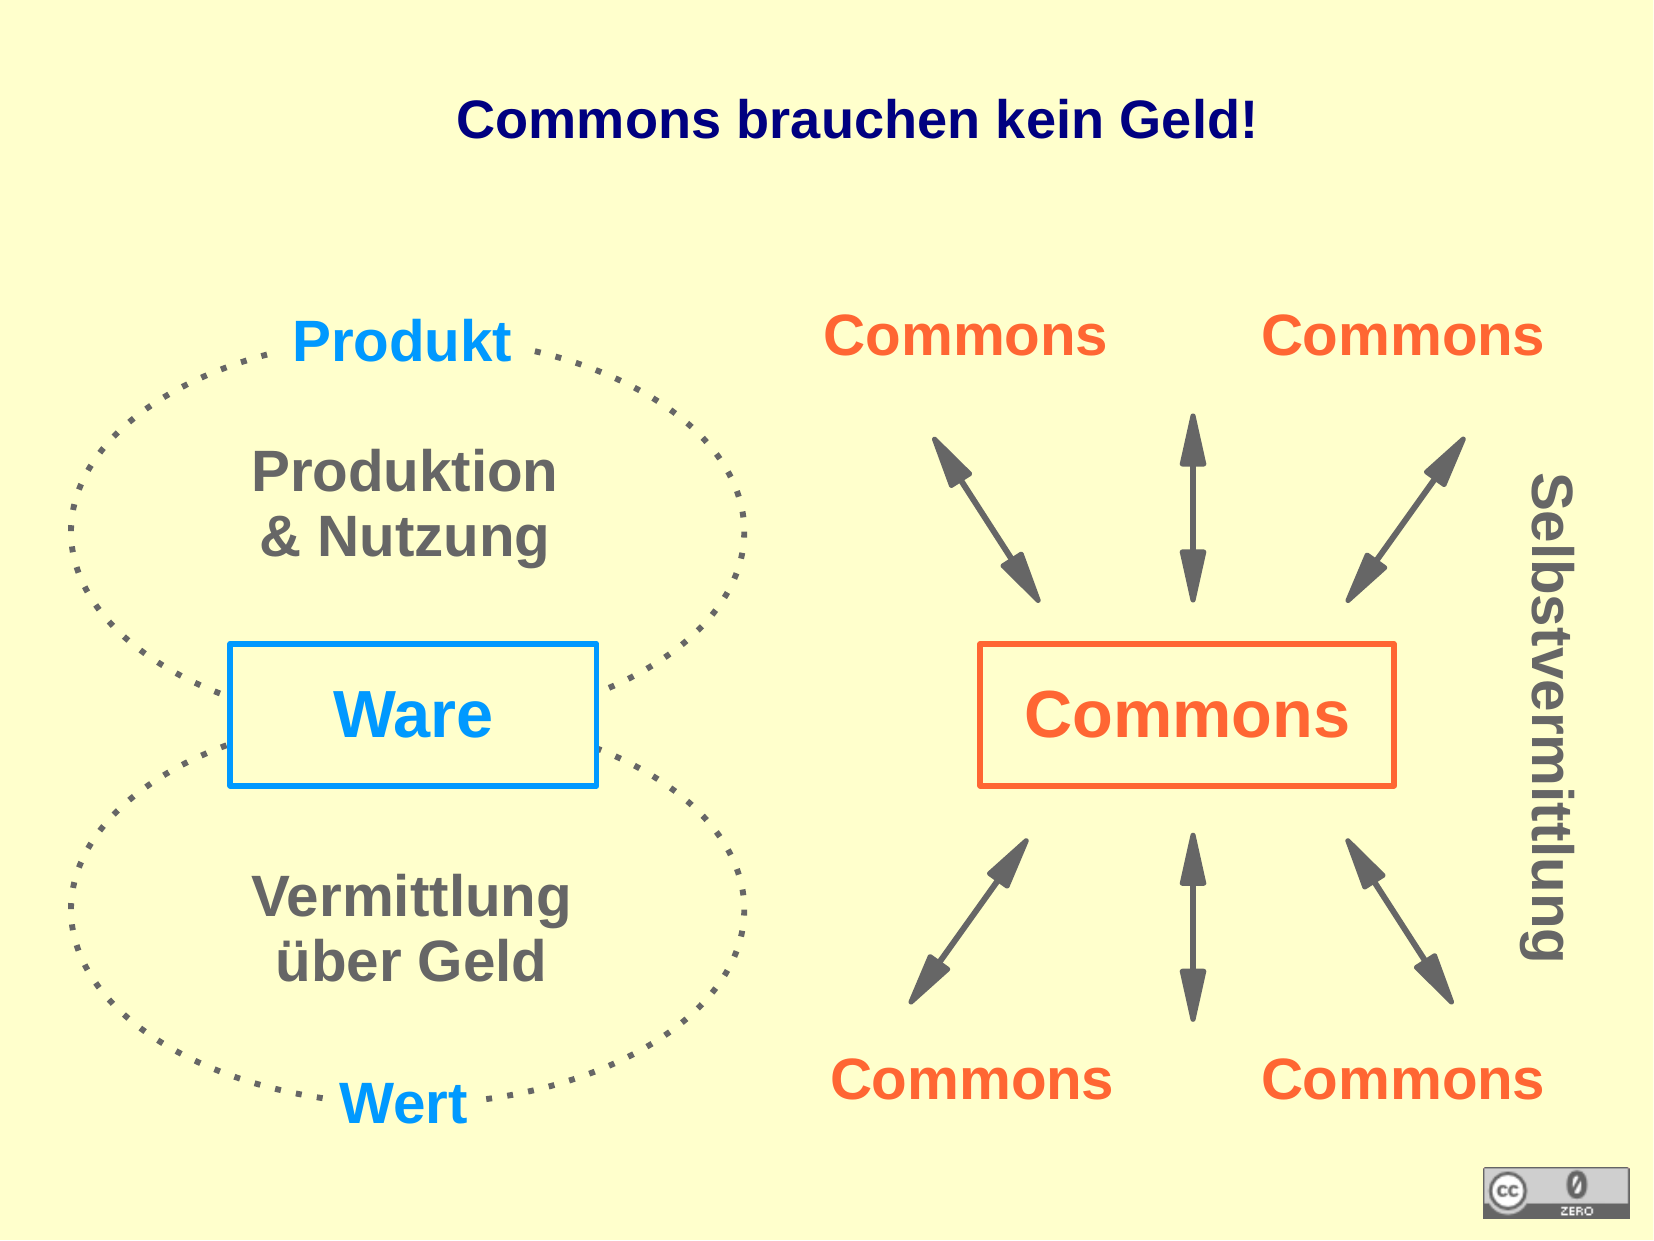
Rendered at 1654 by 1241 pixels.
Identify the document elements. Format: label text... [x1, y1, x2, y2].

text_box Wert [324, 1063, 485, 1144]
text_box Selbstvermittlung [1508, 457, 1594, 989]
text_box Produktion & Nutzung [236, 431, 598, 579]
text_box Commons [980, 643, 1394, 786]
text_box Vermittlung über Geld [236, 856, 612, 1004]
title Commons brauchen kein Geld! [121, 61, 1595, 178]
text_box Commons [1246, 1039, 1584, 1120]
text_box Commons [815, 1039, 1153, 1120]
text_box Produkt [277, 301, 528, 382]
picture [1483, 1167, 1630, 1219]
text_box Commons [809, 295, 1147, 376]
text_box Ware [230, 643, 597, 786]
text_box Commons [1246, 295, 1584, 376]
